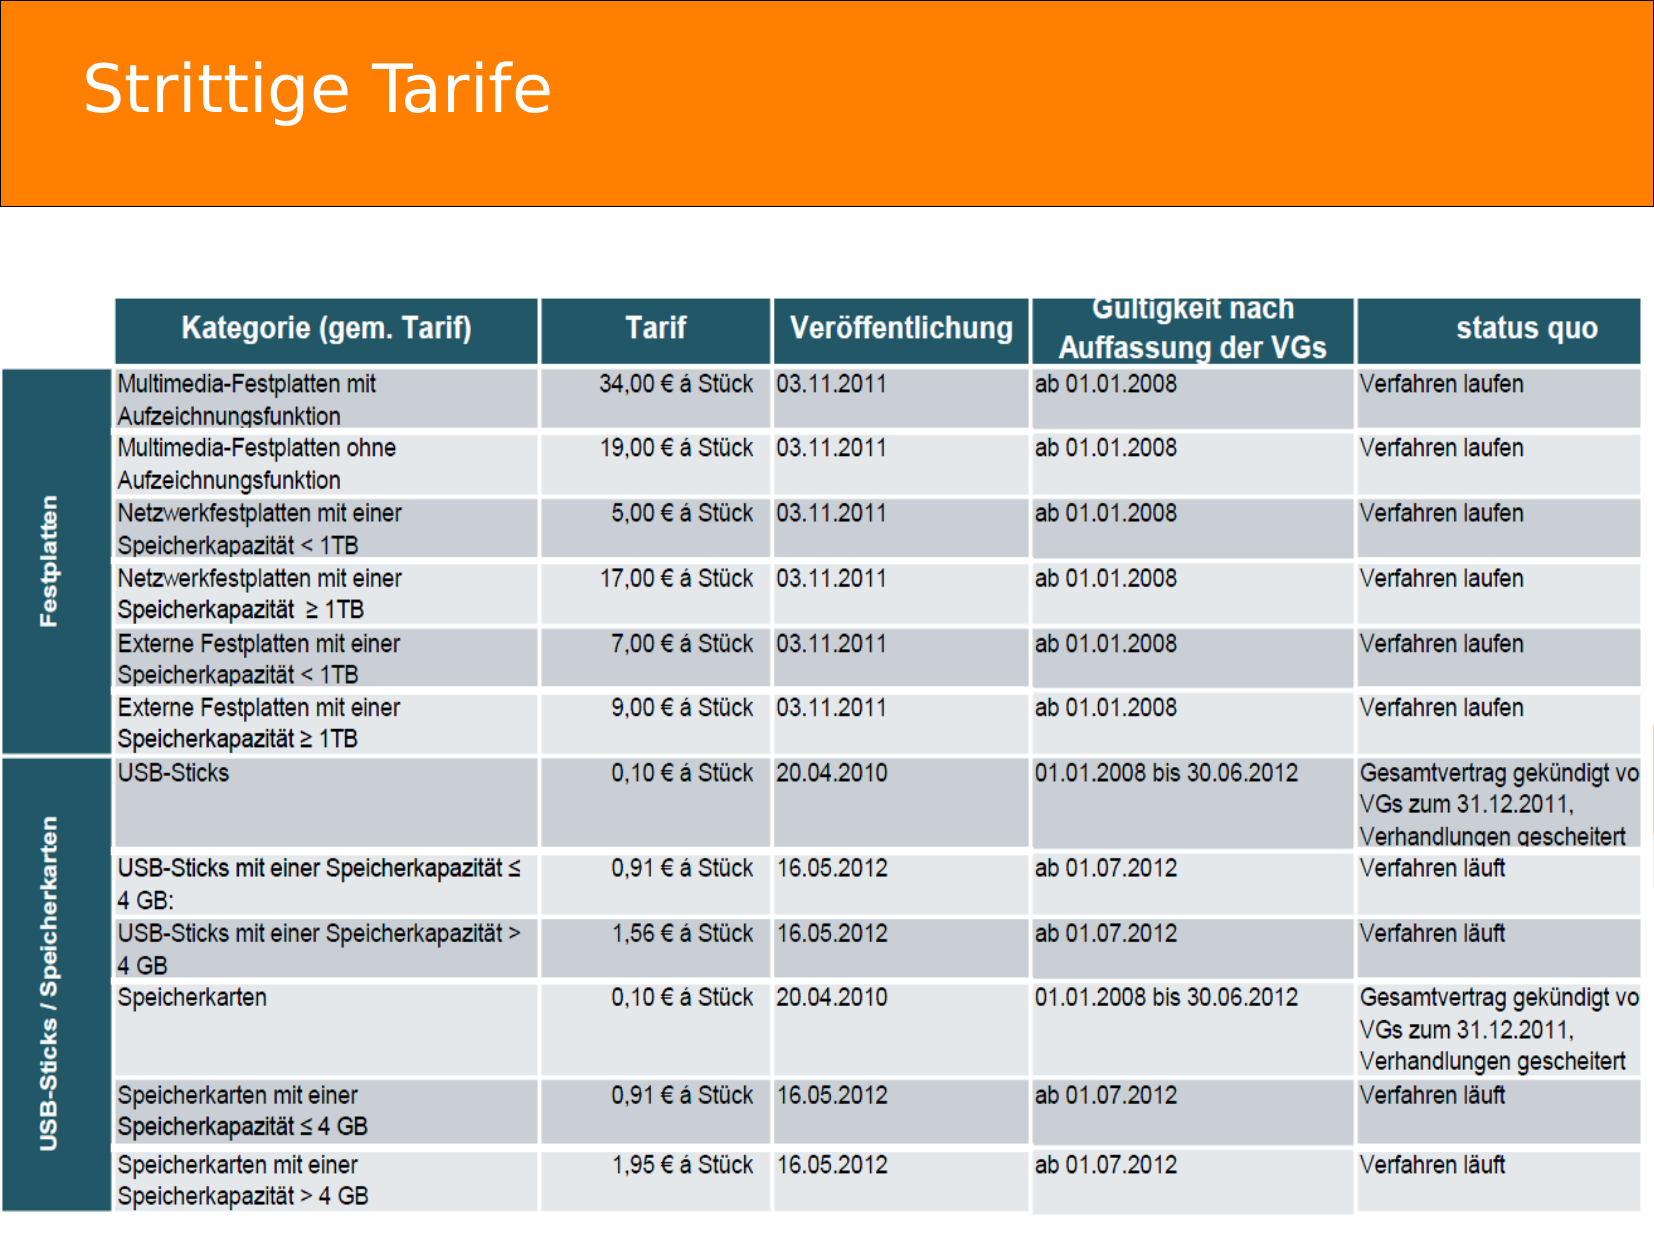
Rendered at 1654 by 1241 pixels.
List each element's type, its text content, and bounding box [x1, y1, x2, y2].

title Strittige Tarife [82, 33, 1571, 147]
picture [0, 286, 1654, 1241]
